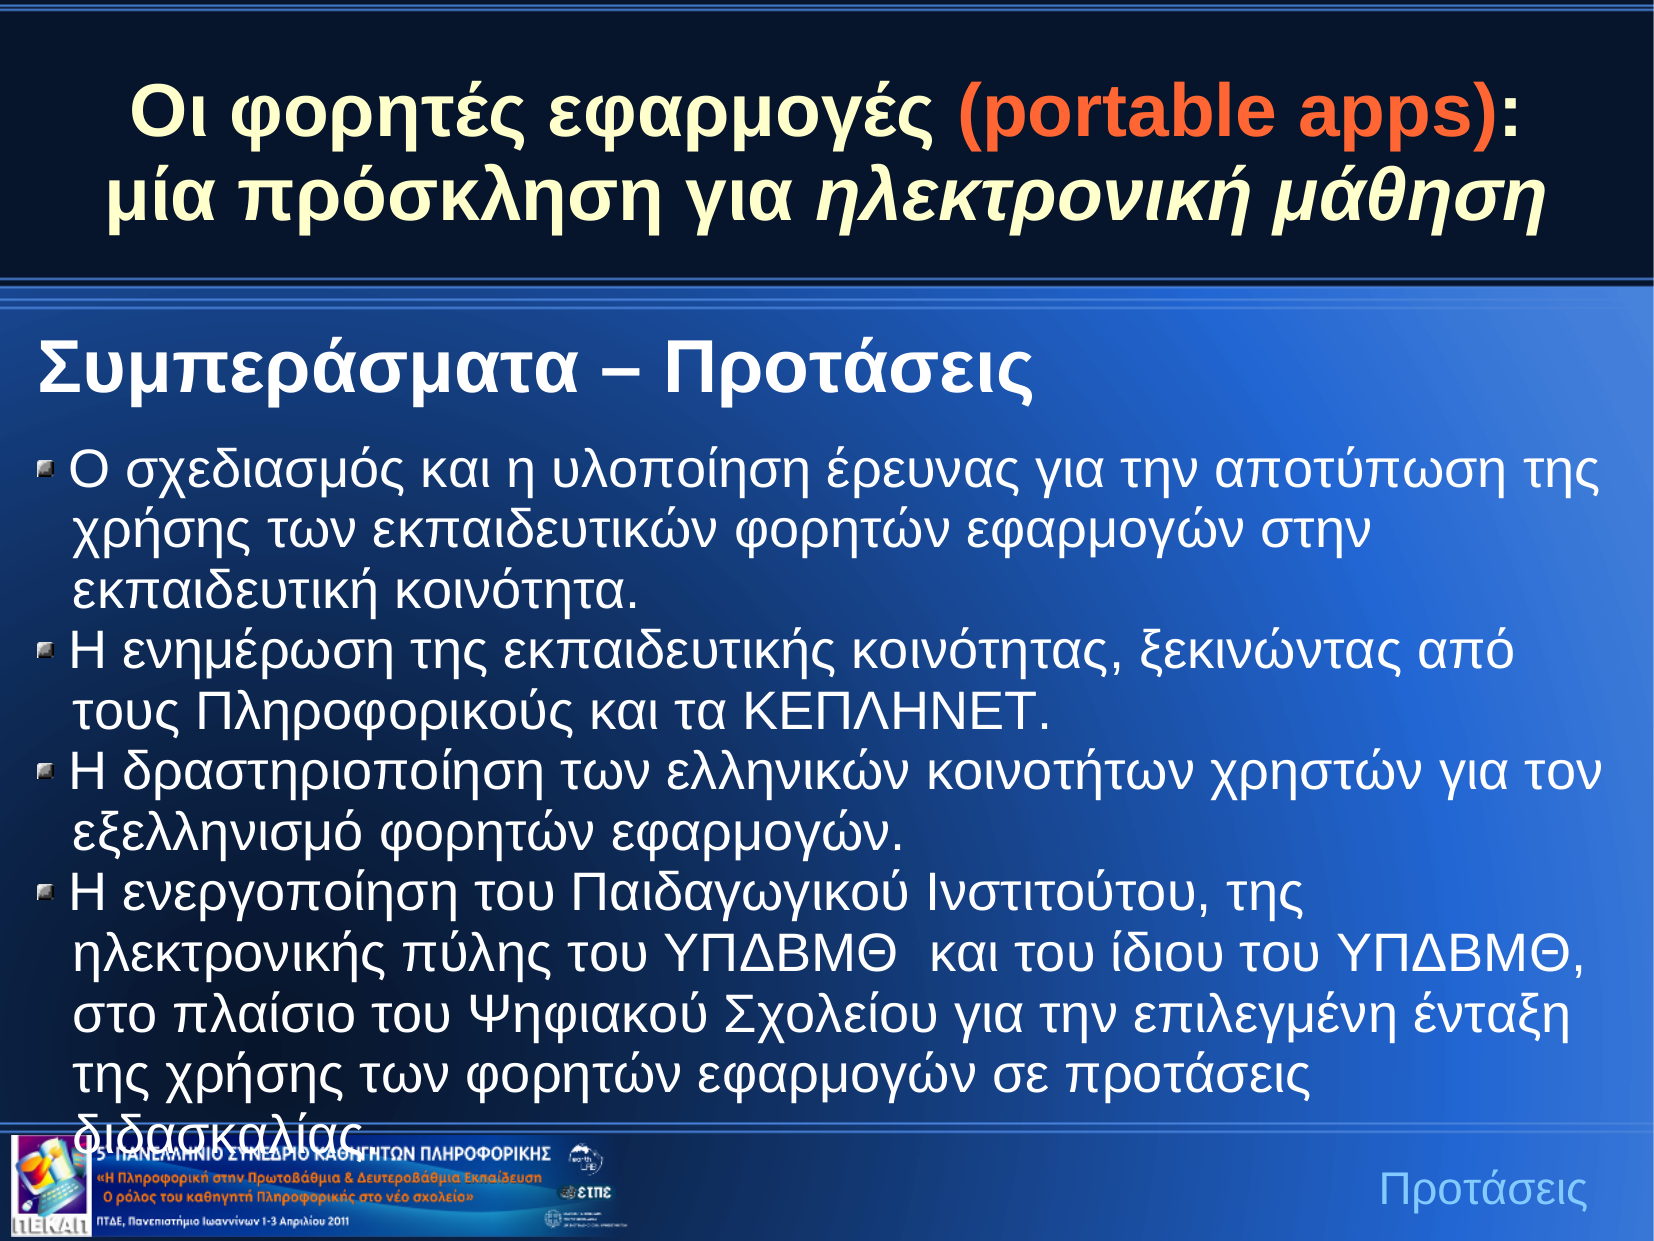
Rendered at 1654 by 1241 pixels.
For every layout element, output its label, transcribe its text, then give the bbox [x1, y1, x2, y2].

text_box Προτάσεις [600, 1155, 1619, 1218]
subtitle Συμπεράσματα – Προτάσεις [37, 320, 1613, 413]
title Οι φορητές εφαρμογές (portable apps): μία πρόσκληση για ηλεκτρονική μάθηση [82, 49, 1571, 257]
text_box Ο σχεδιασμός και η υλοποίηση έρευνας για την αποτύπωση της χρήσης των εκπαιδευτικών φορητών εφαρμογών στην εκπαιδευτική κοινότητα. Η ενημέρωση της εκπαιδευτικής κοινότητας, ξεκινώντας από τους Πληροφορικούς και τα ΚΕΠΛΗΝΕΤ. Η δραστηριοποίηση των ελληνικών κοινοτήτων χρηστών για τον εξελληνισμό φορητών εφαρμογών. Η ενεργοποίηση του Παιδαγωγικού Ινστιτούτου, της ηλεκτρονικής πύλης του ΥΠΔΒΜΘ και του ίδιου του ΥΠΔΒΜΘ, στο πλαίσιο του Ψηφιακού Σχολείου για την επιλεγμένη ένταξη της χρήσης των φορητών εφαρμογών σε προτάσεις διδασκαλίας. [37, 438, 1613, 1105]
picture [0, 0, 1654, 1241]
